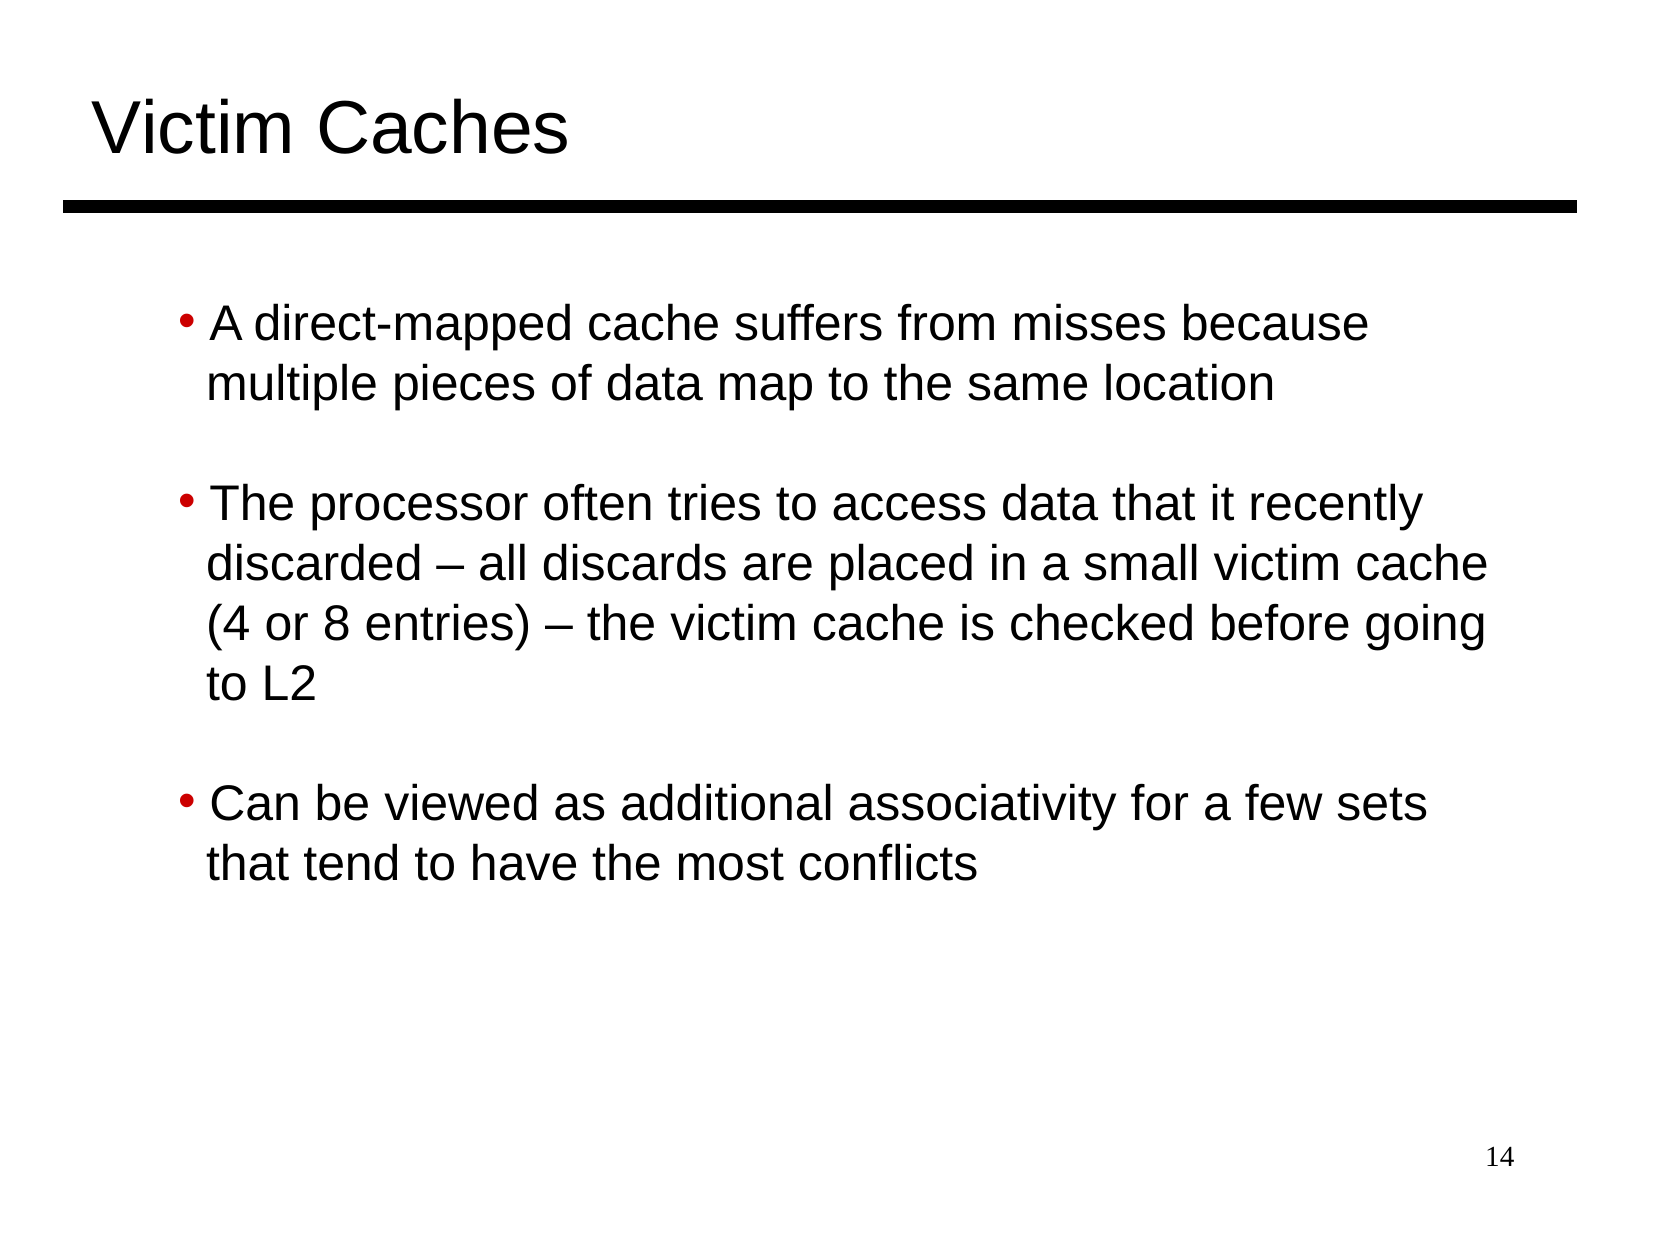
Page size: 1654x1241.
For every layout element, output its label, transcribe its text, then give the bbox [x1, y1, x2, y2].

text_box Victim Caches [76, 71, 586, 177]
text_box A direct-mapped cache suffers from misses because multiple pieces of data map to the same location The processor often tries to access data that it recently discarded – all discards are placed in a small victim cache (4 or 8 entries) – the victim cache is checked before going to L2 Can be viewed as additional associativity for a few sets that tend to have the most conflicts [163, 282, 1505, 899]
text_box <number> [1184, 1129, 1530, 1213]
